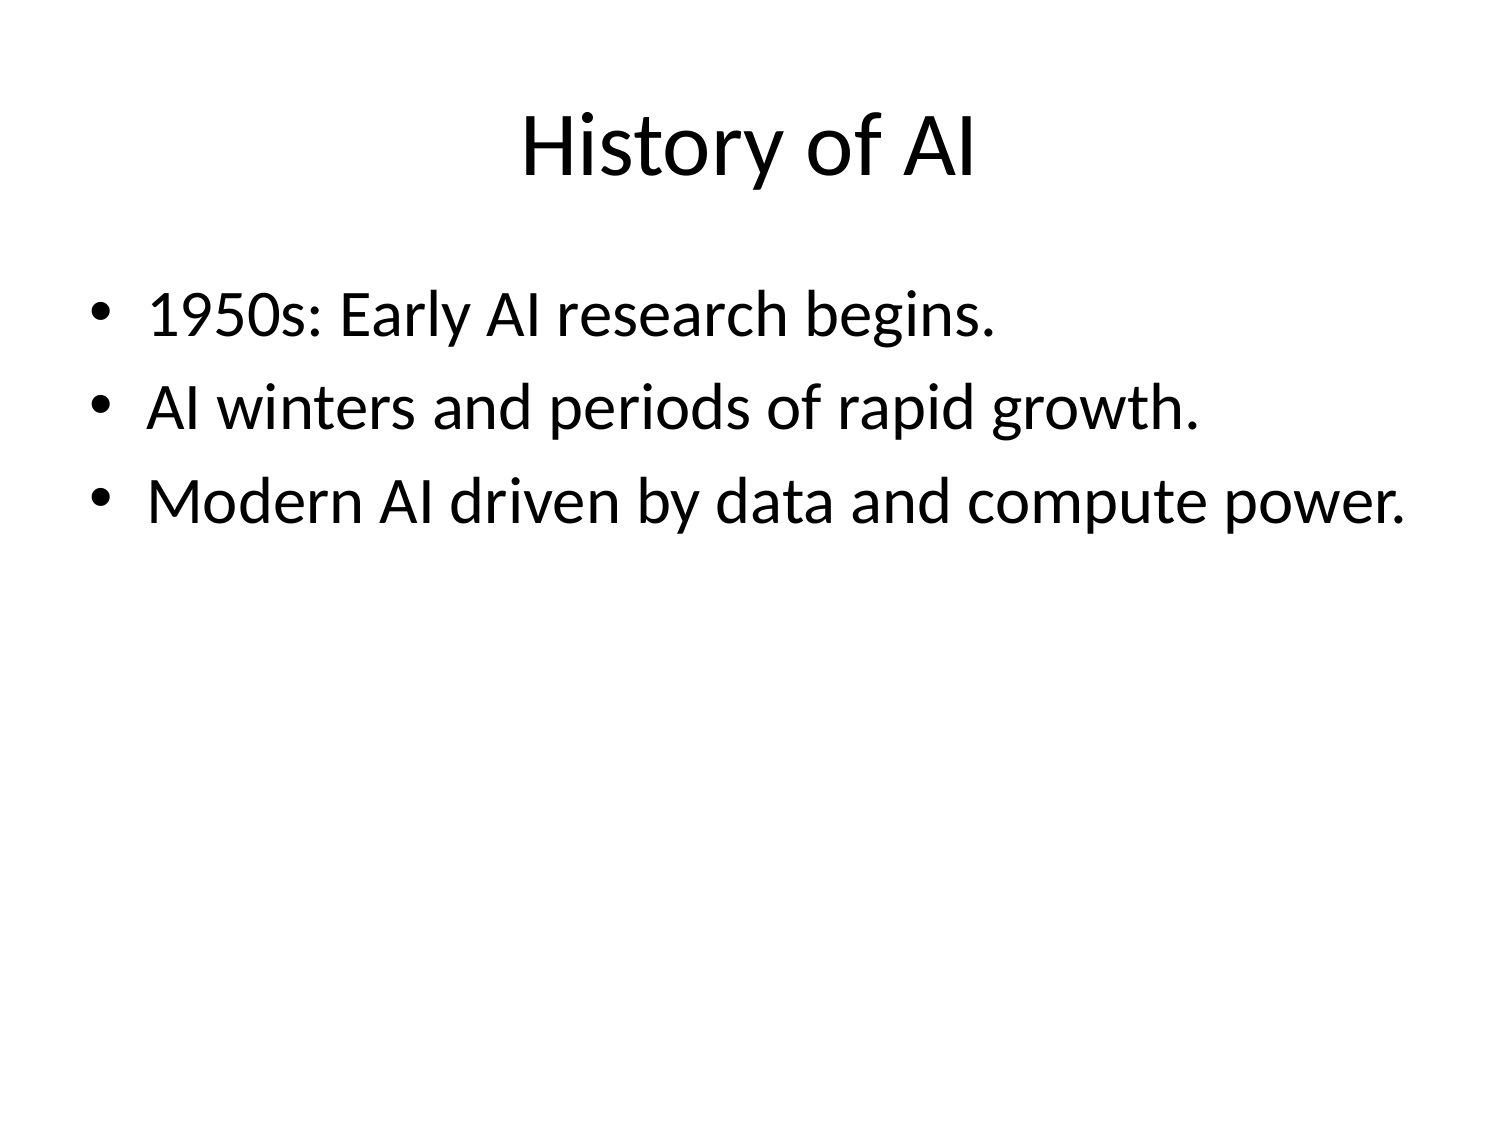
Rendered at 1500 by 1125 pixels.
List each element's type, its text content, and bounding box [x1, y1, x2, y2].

list 1950s: Early AI research begins. AI winters and periods of rapid growth. Modern AI driven by data and compute power. [75, 262, 1425, 1005]
title History of AI [75, 45, 1425, 233]
